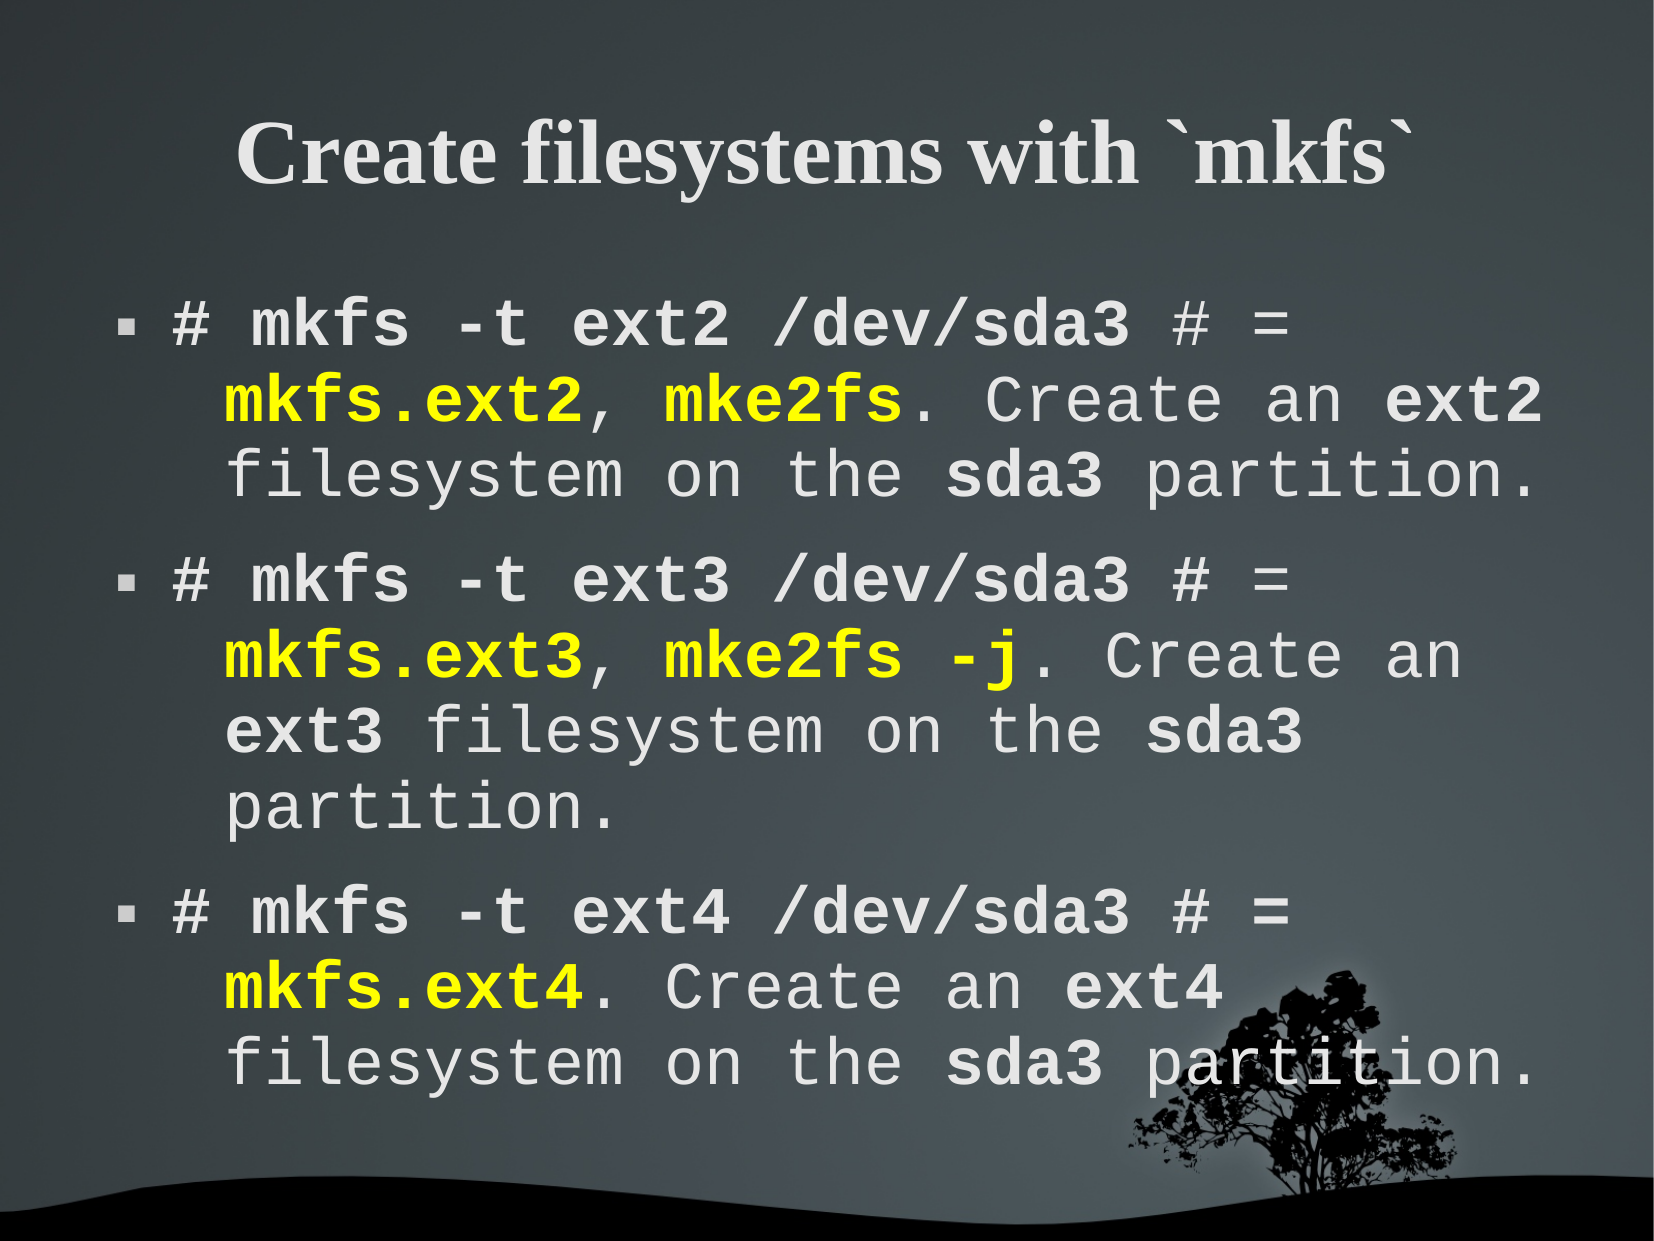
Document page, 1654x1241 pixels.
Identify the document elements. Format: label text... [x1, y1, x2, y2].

list # mkfs -t ext2 /dev/sda3 # = mkfs.ext2, mke2fs. Create an ext2 filesystem on the sda3 partition. # mkfs -t ext3 /dev/sda3 # = mkfs.ext3, mke2fs -j. Create an ext3 filesystem on the sda3 partition. # mkfs -t ext4 /dev/sda3 # = mkfs.ext4. Create an ext4 filesystem on the sda3 partition. [82, 290, 1571, 1135]
picture [0, 0, 1654, 1241]
title Create filesystems with `mkfs` [82, 33, 1571, 273]
